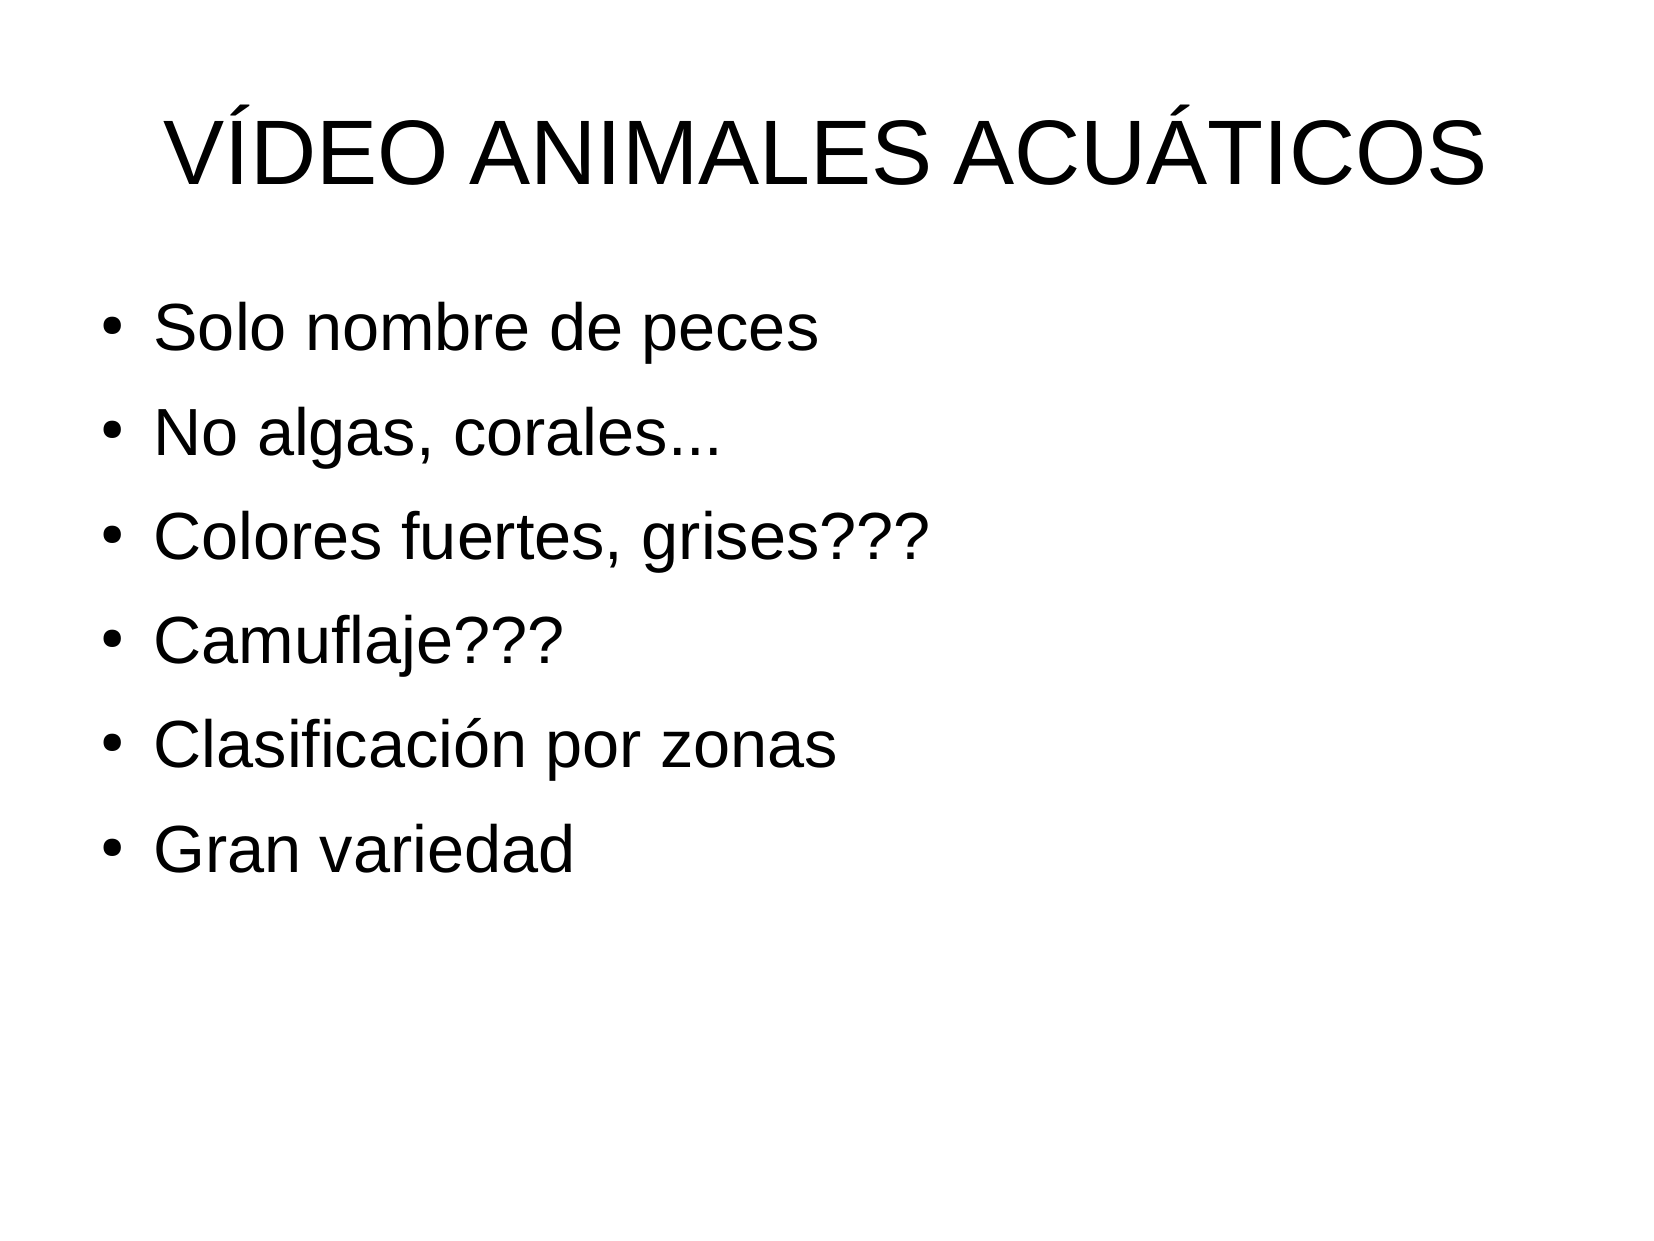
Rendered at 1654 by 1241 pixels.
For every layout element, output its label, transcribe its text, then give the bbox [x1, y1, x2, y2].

title VÍDEO ANIMALES ACUÁTICOS [82, 49, 1571, 257]
list Solo nombre de peces No algas, corales... Colores fuertes, grises??? Camuflaje??? Clasificación por zonas Gran variedad [82, 290, 1571, 1010]
